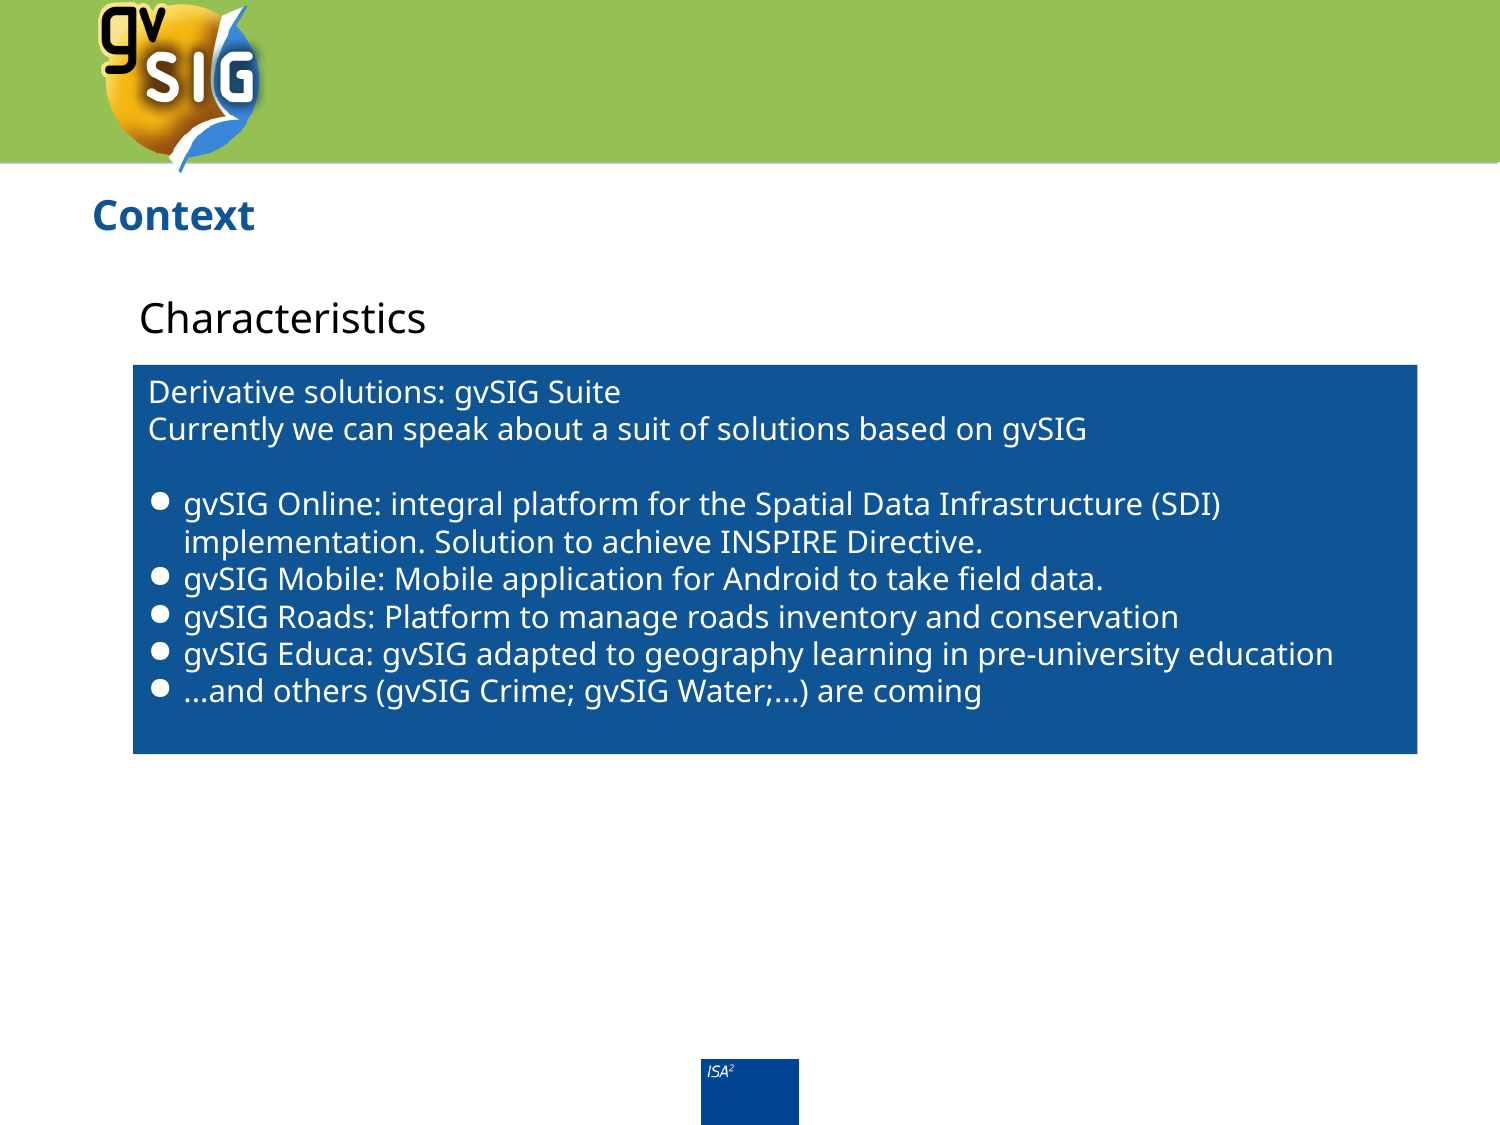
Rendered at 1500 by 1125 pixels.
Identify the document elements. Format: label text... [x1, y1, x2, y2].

picture [701, 1059, 799, 1125]
title Context [76, 137, 1427, 291]
text_box Derivative solutions: gvSIG Suite Currently we can speak about a suit of solutions based on gvSIG gvSIG Online: integral platform for the Spatial Data Infrastructure (SDI) implementation. Solution to achieve INSPIRE Directive. gvSIG Mobile: Mobile application for Android to take field data. gvSIG Roads: Platform to manage roads inventory and conservation gvSIG Educa: gvSIG adapted to geography learning in pre-university education ...and others (gvSIG Crime; gvSIG Water;...) are coming [133, 364, 1418, 755]
text_box Characteristics [123, 284, 532, 350]
picture [64, 2, 301, 173]
